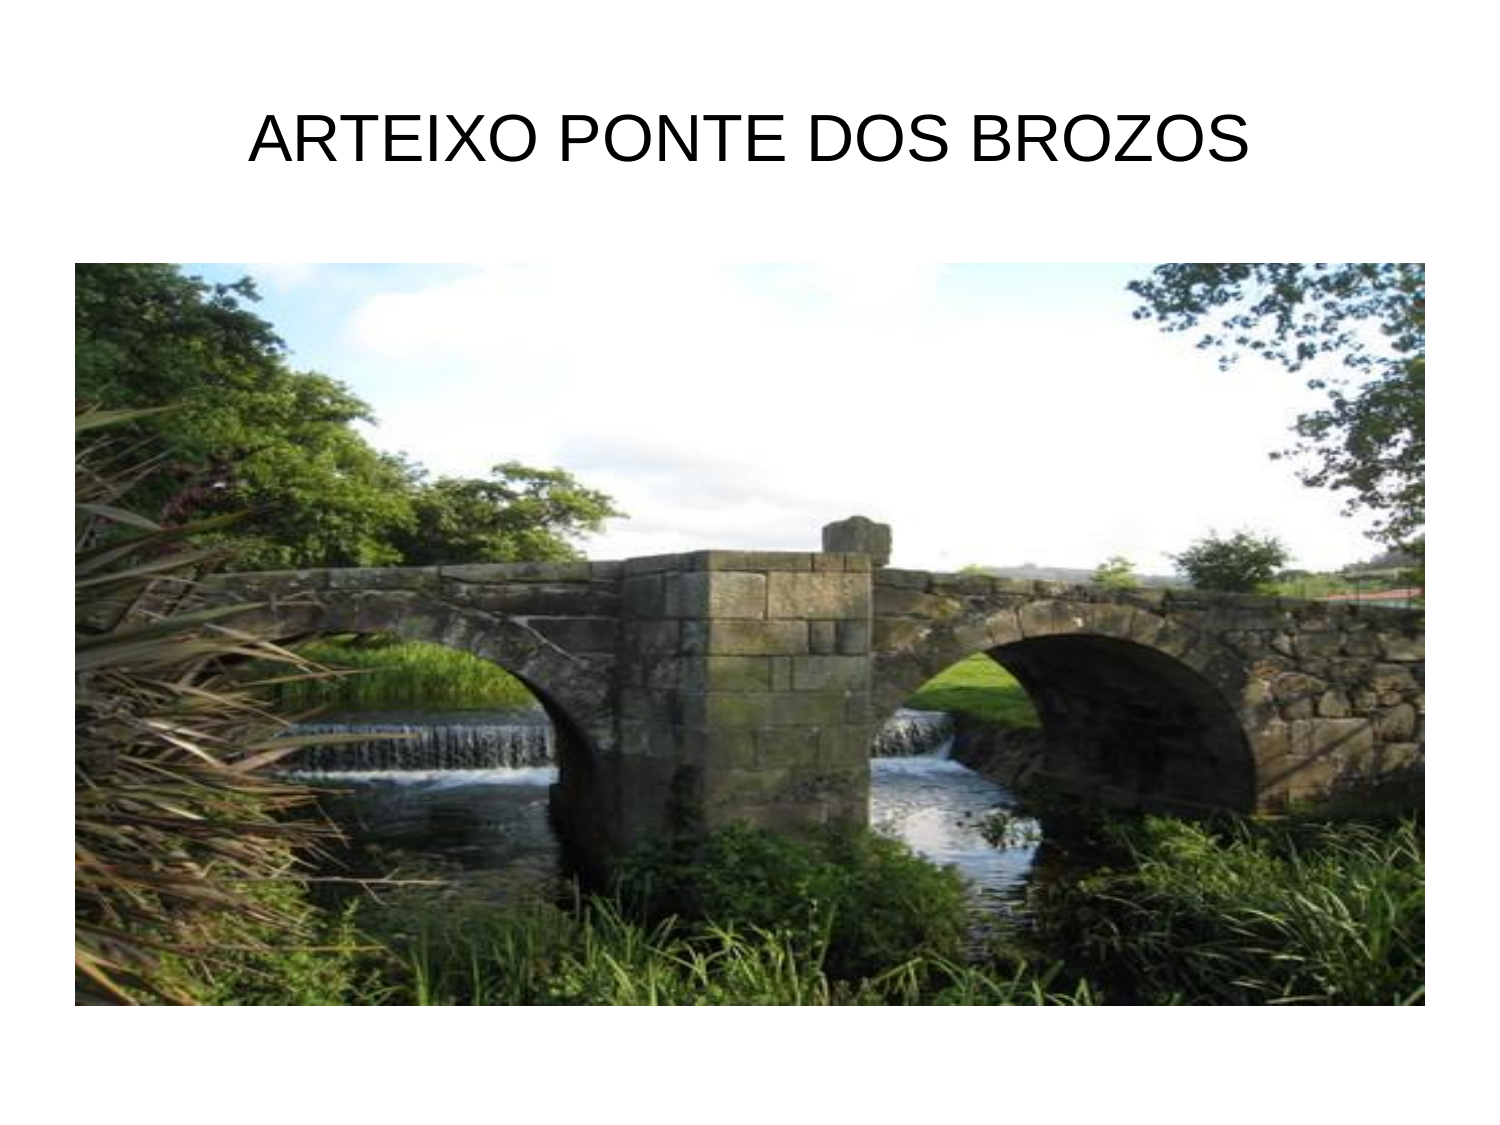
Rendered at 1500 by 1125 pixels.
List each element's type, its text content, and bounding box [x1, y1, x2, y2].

title ARTEIXO PONTE DOS BROZOS [75, 45, 1426, 233]
picture [75, 263, 1425, 1006]
